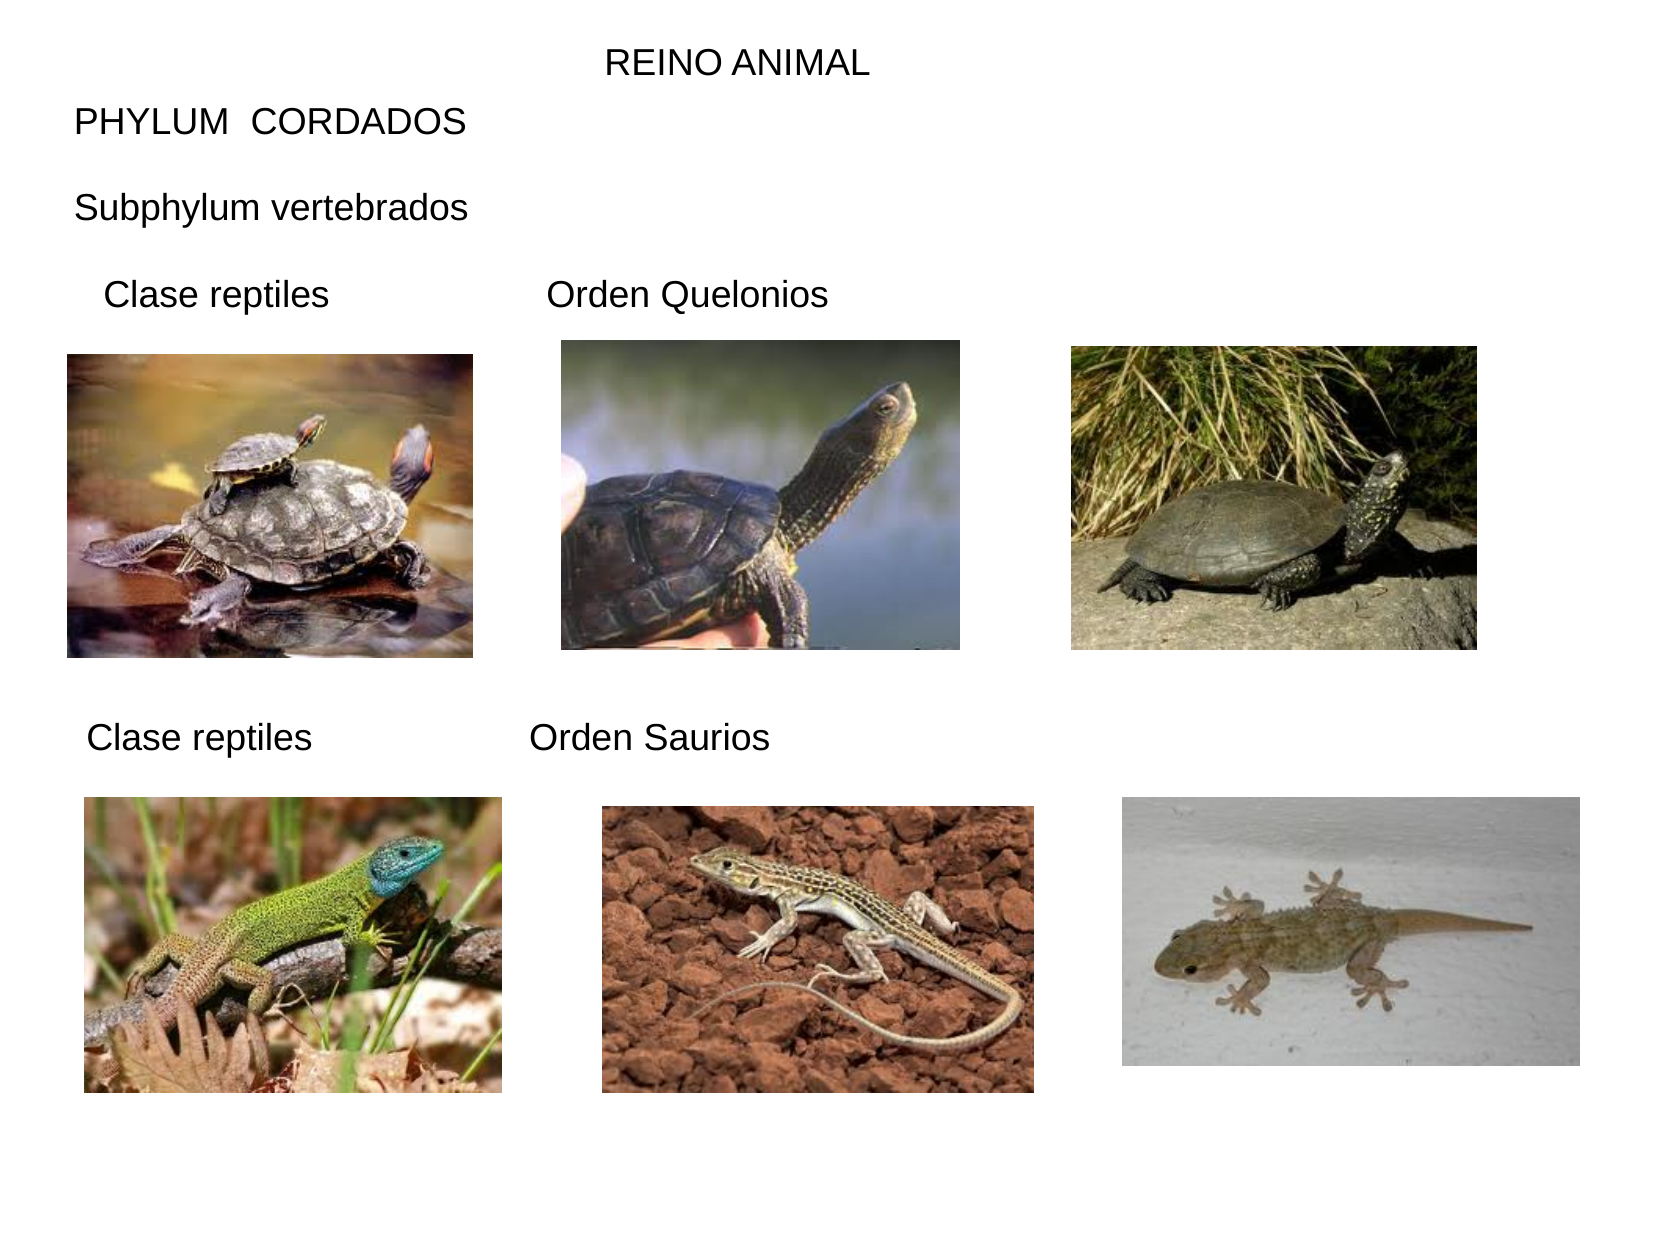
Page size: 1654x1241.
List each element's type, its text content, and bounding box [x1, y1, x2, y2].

picture [67, 354, 473, 658]
picture [84, 797, 502, 1093]
text_box Clase reptiles Orden Saurios [71, 708, 786, 766]
text_box Subphylum vertebrados [59, 179, 484, 237]
picture [1071, 346, 1477, 650]
picture [1122, 797, 1580, 1066]
text_box REINO ANIMAL [589, 34, 886, 91]
text_box PHYLUM CORDADOS [59, 93, 483, 150]
text_box Clase reptiles Orden Quelonios [88, 265, 844, 323]
picture [561, 340, 960, 650]
picture [602, 806, 1034, 1093]
